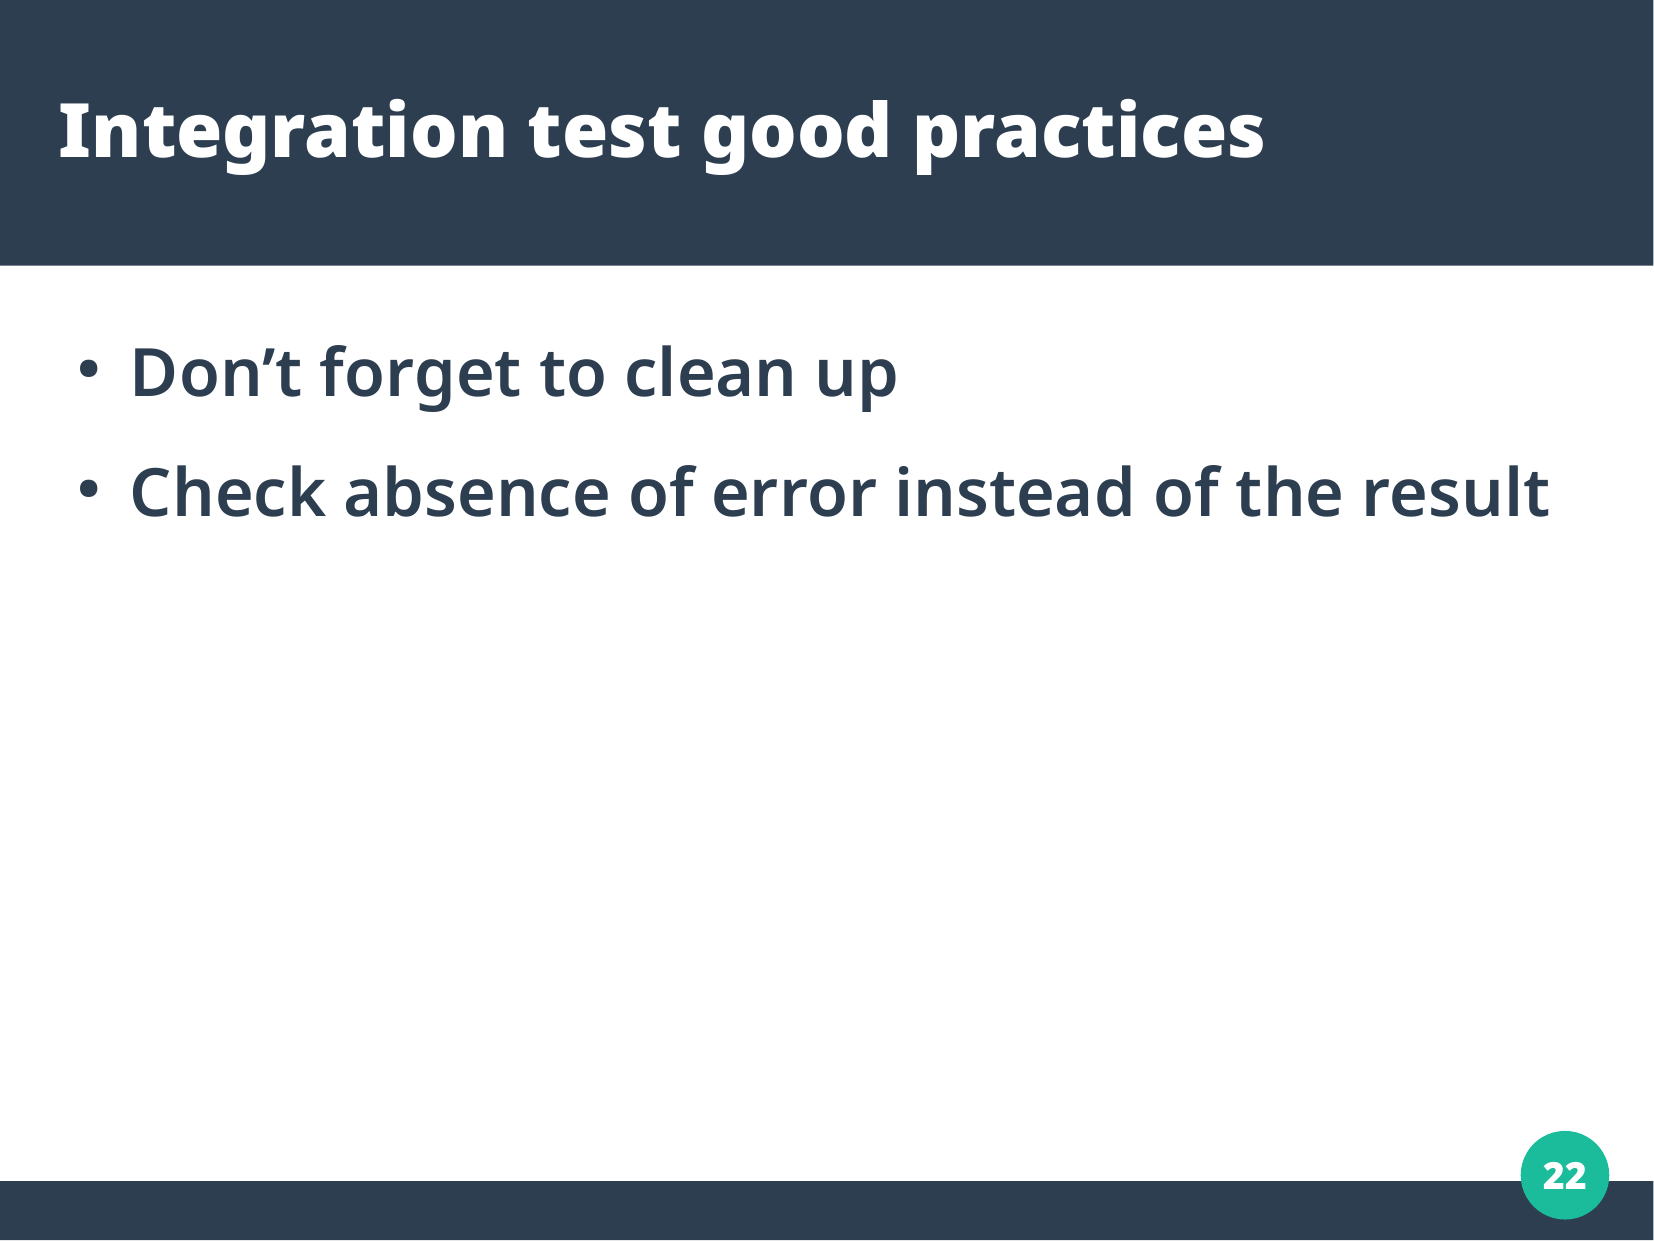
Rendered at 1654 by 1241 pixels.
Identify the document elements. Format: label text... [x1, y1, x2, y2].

list Don’t forget to clean up Check absence of error instead of the result [59, 324, 1595, 1152]
title Integration test good practices [59, 49, 1595, 207]
